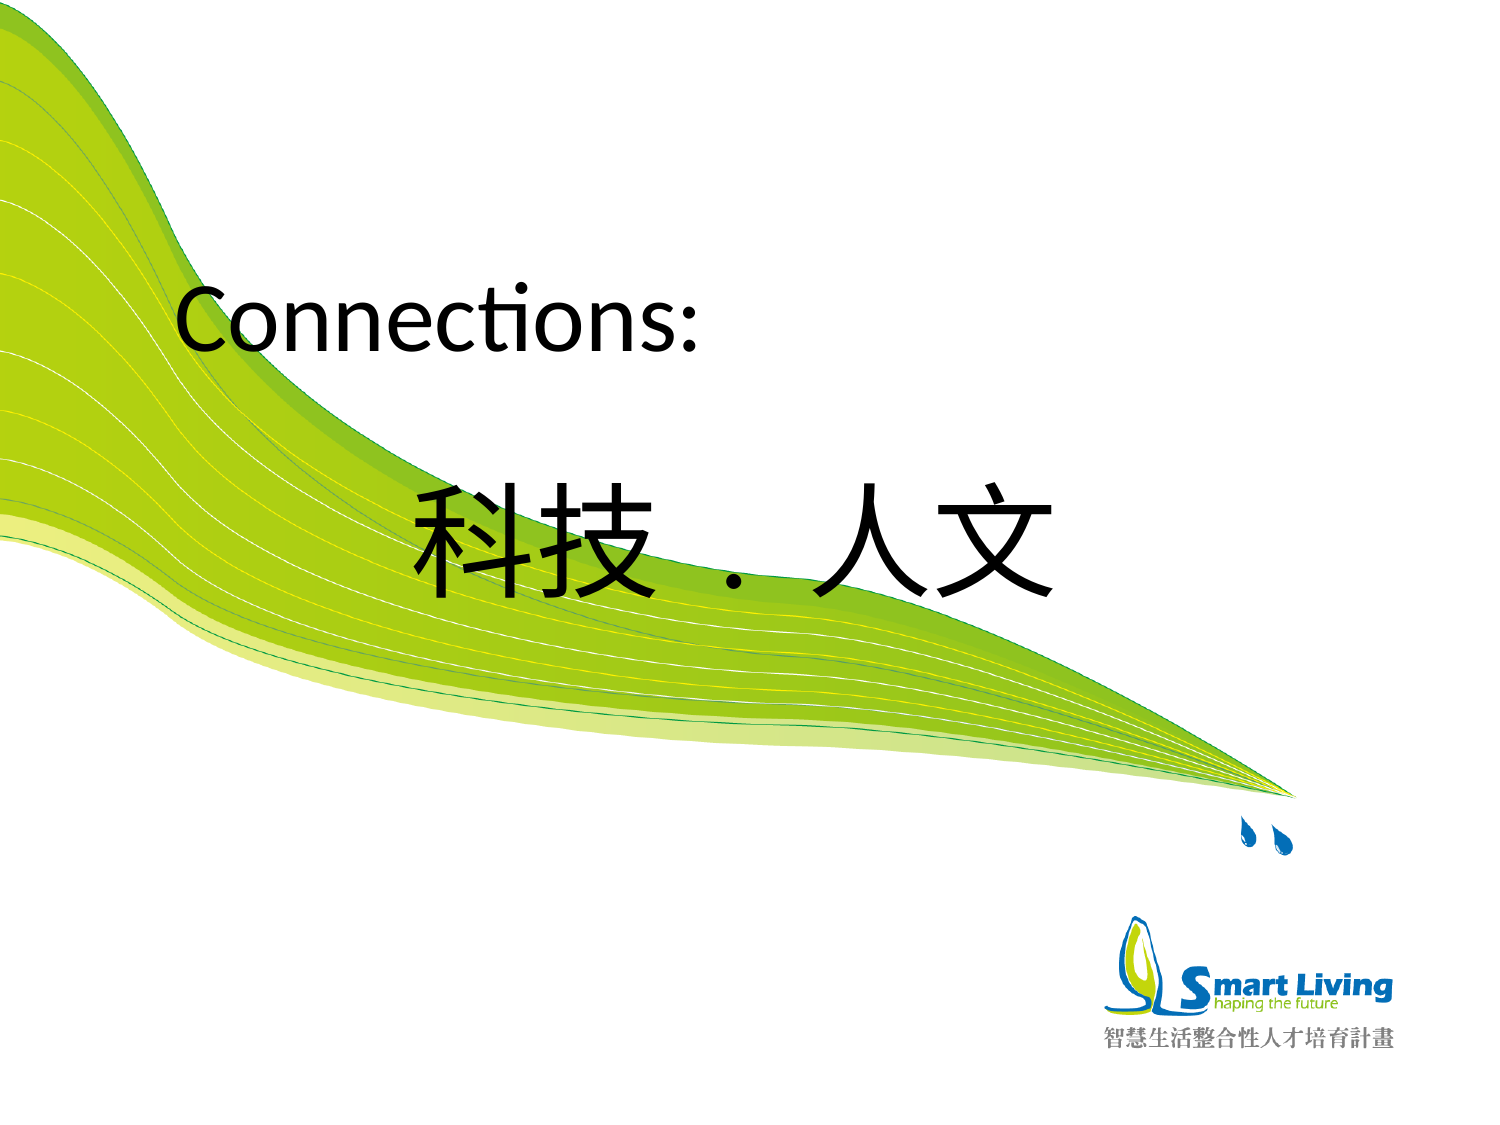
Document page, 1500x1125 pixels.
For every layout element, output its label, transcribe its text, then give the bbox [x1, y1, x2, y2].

text_box 科技 . 人文 [242, 456, 1282, 633]
picture [0, 0, 1500, 1125]
text_box Connections: [159, 243, 721, 379]
